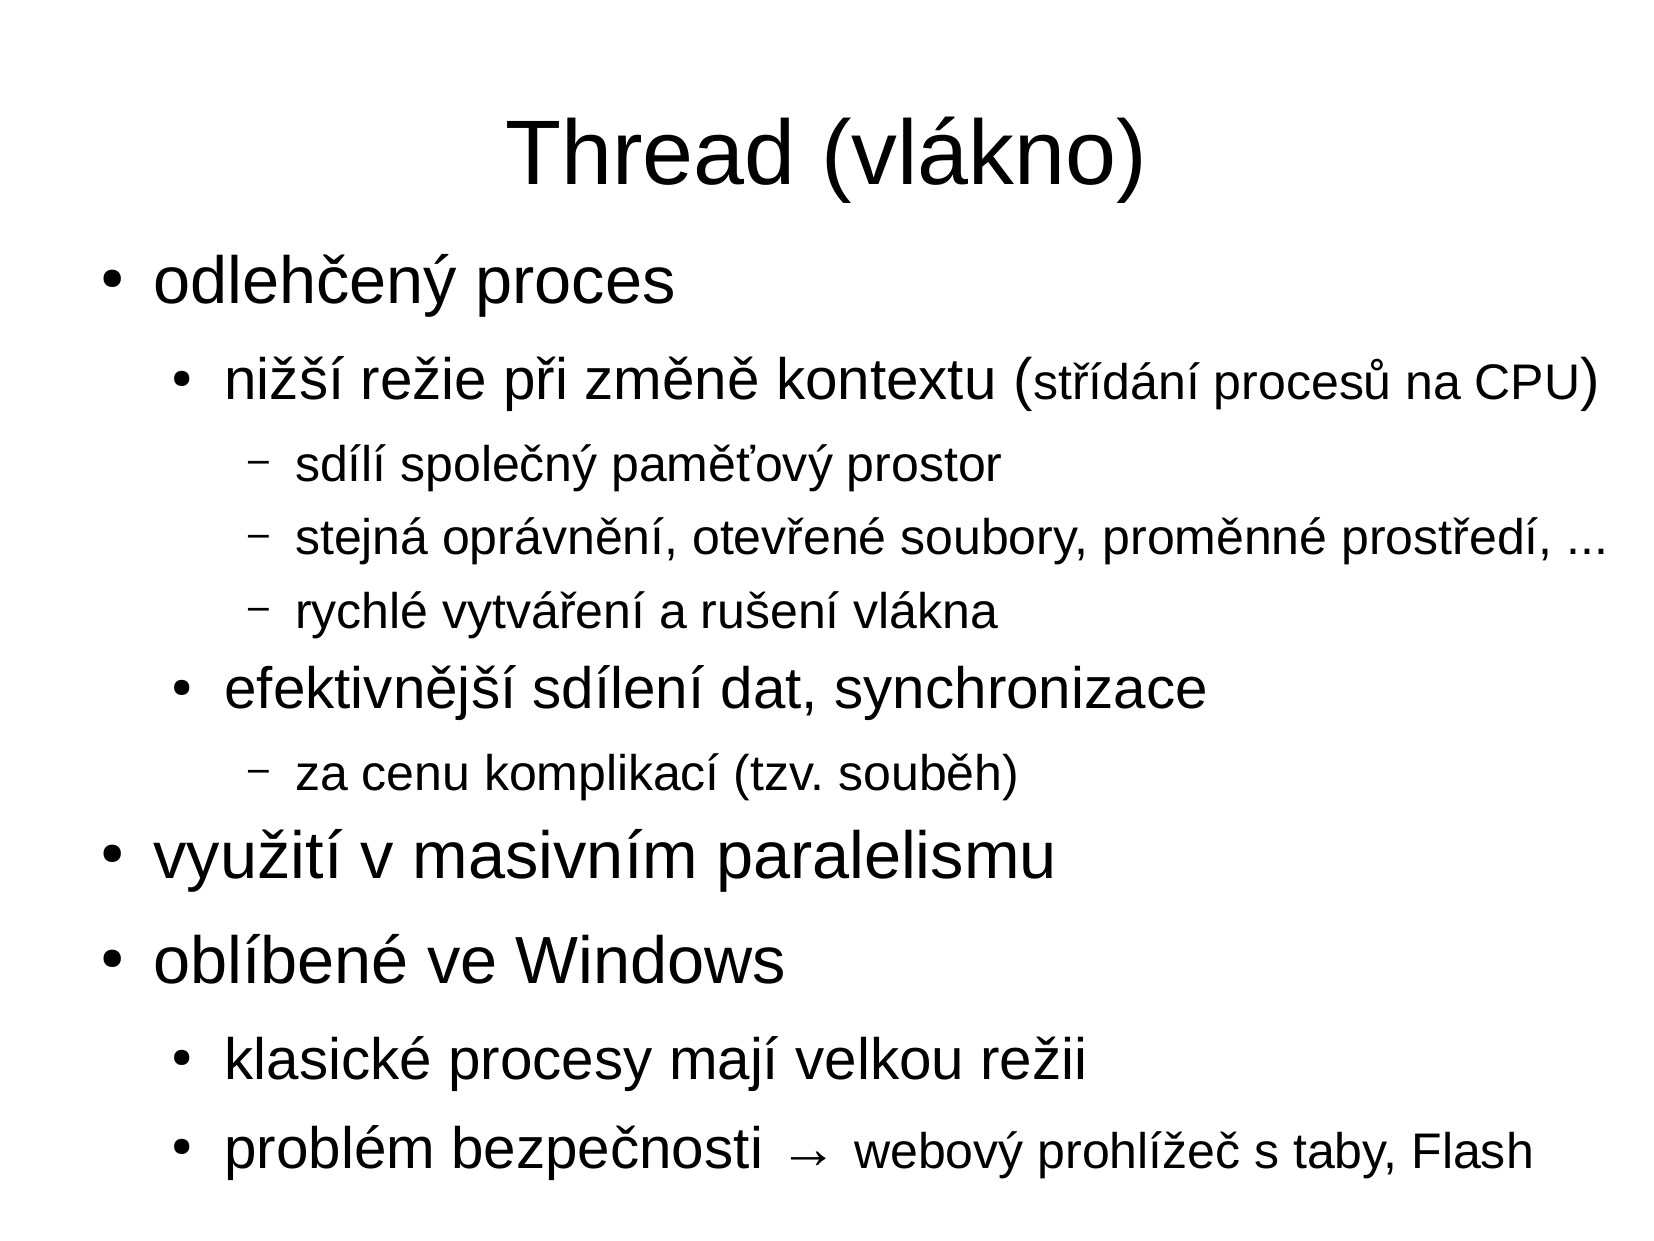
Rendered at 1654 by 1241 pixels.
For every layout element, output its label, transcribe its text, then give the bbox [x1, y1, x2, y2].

title Thread (vlákno) [82, 56, 1571, 242]
list odlehčený proces nižší režie při změně kontextu (střídání procesů na CPU) sdílí společný paměťový prostor stejná oprávnění, otevřené soubory, proměnné prostředí, ... rychlé vytváření a rušení vlákna efektivnější sdílení dat, synchronizace za cenu komplikací (tzv. souběh) využití v masivním paralelismu oblíbené ve Windows klasické procesy mají velkou režii problém bezpečnosti → webový prohlížeč s taby, Flash [82, 242, 1625, 1180]
